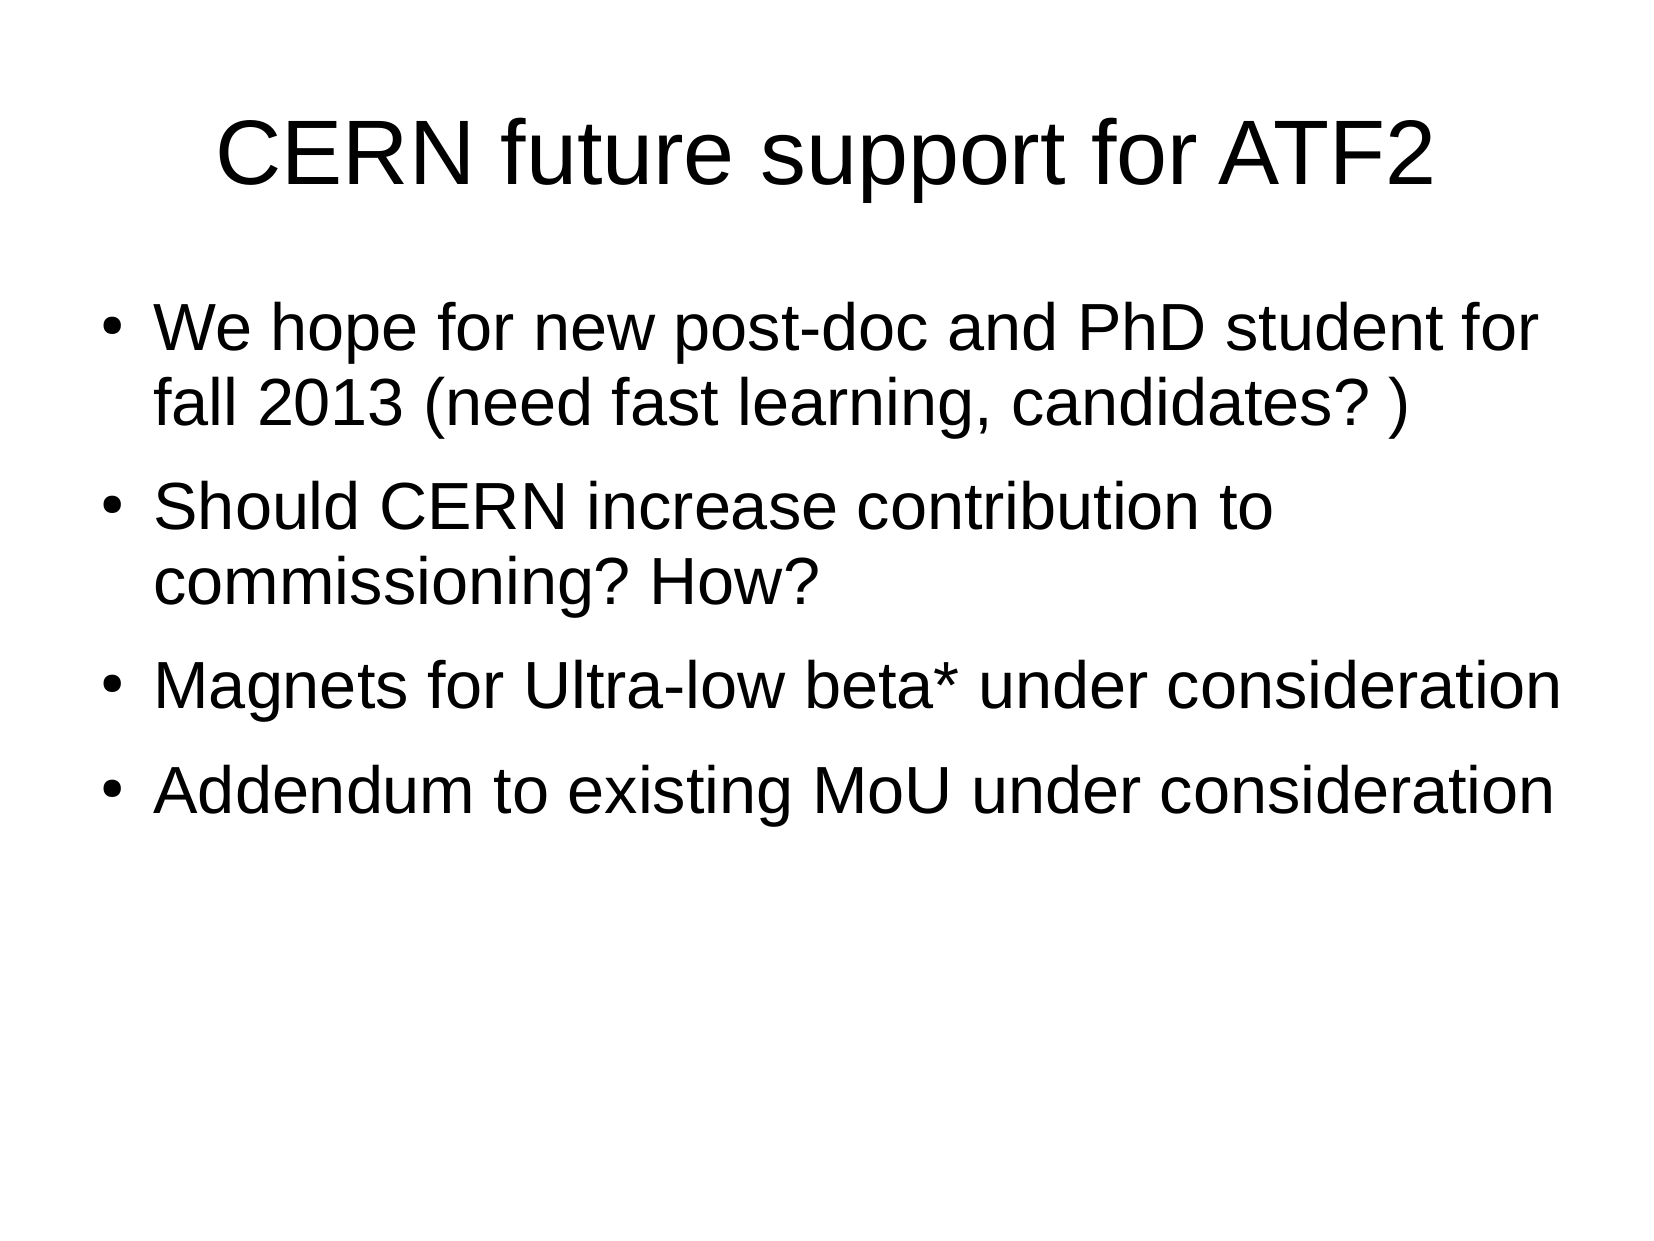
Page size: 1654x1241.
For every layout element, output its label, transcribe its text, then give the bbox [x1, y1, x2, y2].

list We hope for new post-doc and PhD student for fall 2013 (need fast learning, candidates? ) Should CERN increase contribution to commissioning? How? Magnets for Ultra-low beta* under consideration Addendum to existing MoU under consideration [82, 290, 1621, 995]
title CERN future support for ATF2 [82, 49, 1571, 257]
